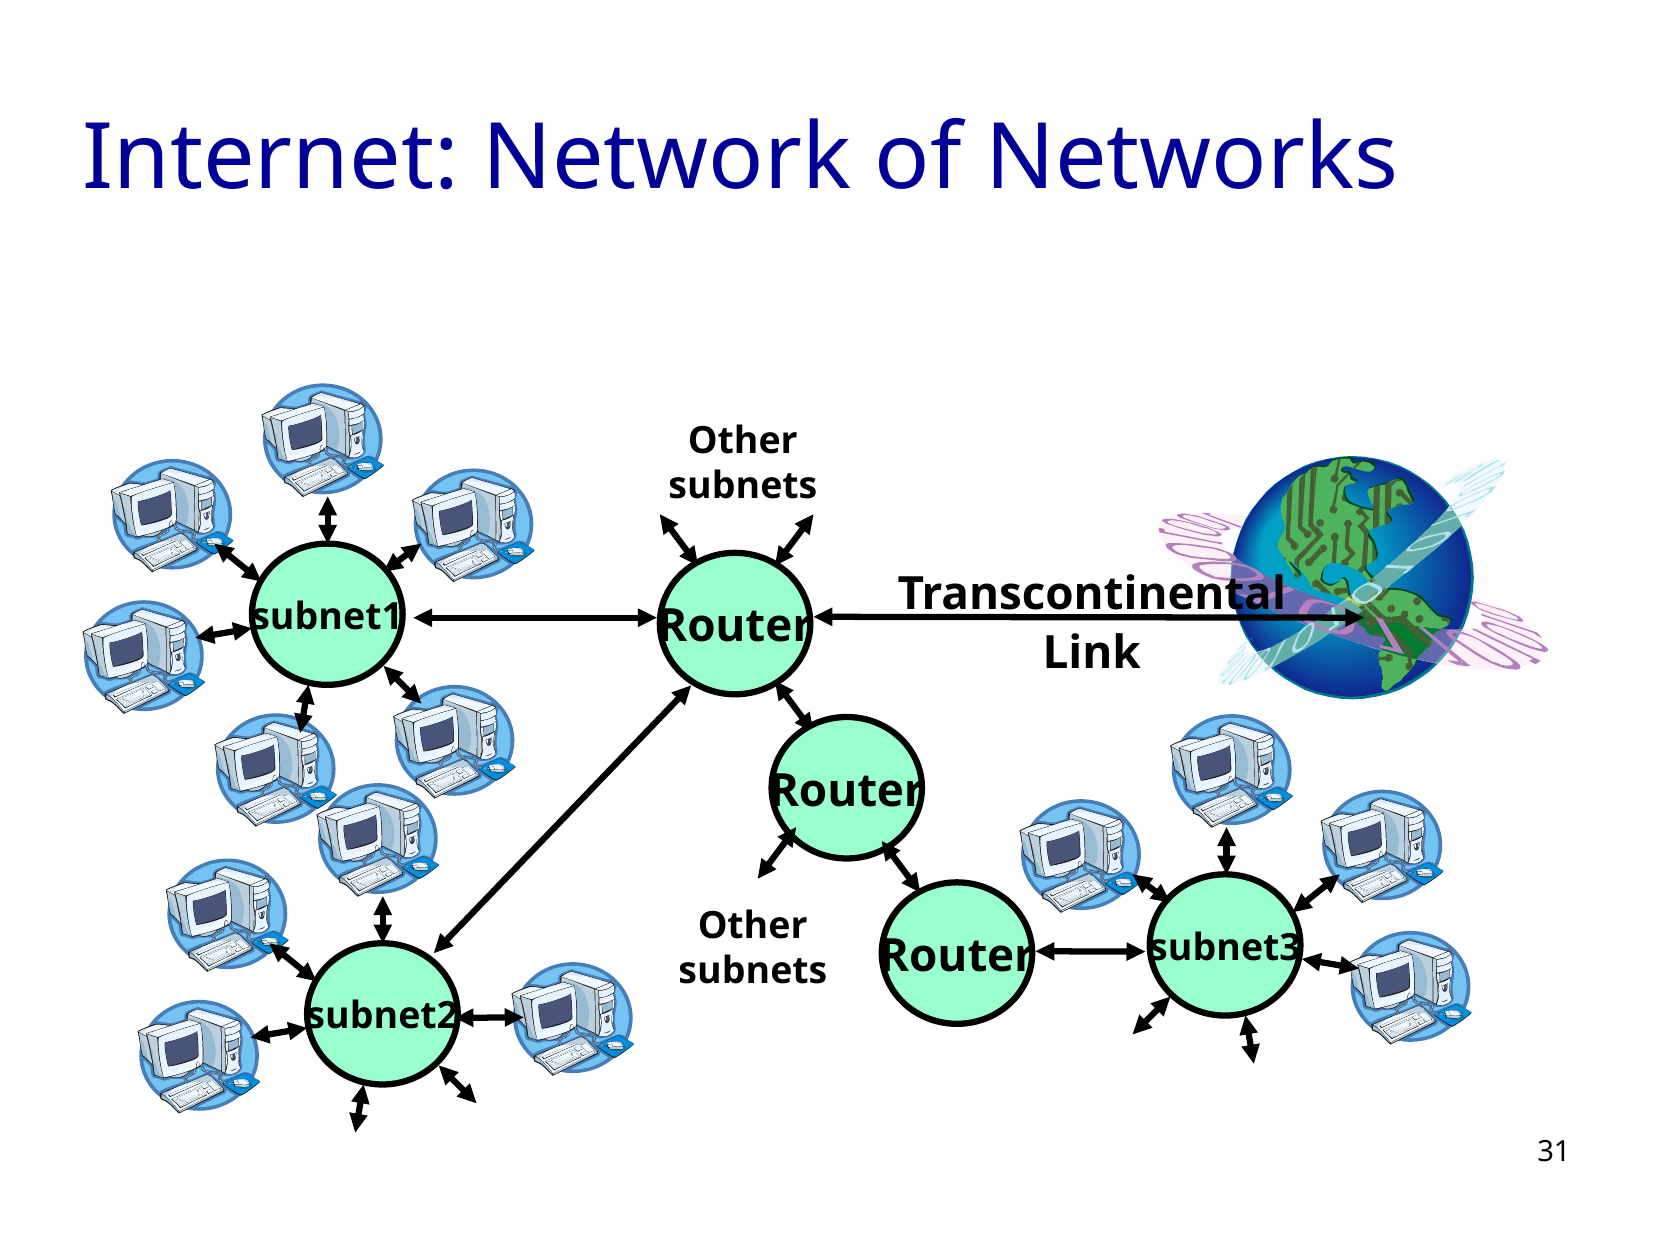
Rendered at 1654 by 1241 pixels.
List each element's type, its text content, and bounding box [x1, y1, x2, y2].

text_box Router [883, 882, 1033, 1024]
text_box Other subnets [615, 408, 870, 514]
picture [261, 383, 384, 498]
picture [137, 999, 260, 1114]
picture [1170, 714, 1293, 828]
picture [1157, 454, 1550, 701]
picture [412, 468, 535, 583]
picture [511, 962, 634, 1076]
picture [214, 684, 516, 897]
picture [1349, 930, 1472, 1045]
text_box subnet2 [307, 943, 458, 1085]
text_box Other subnets [626, 893, 880, 998]
text_box subnet1 [251, 543, 403, 685]
text_box subnet3 [1149, 874, 1301, 1016]
text_box Router [661, 552, 811, 695]
text_box Transcontinental Link [845, 556, 1339, 686]
picture [1320, 789, 1444, 904]
picture [82, 600, 205, 714]
title Internet: Network of Networks [82, 49, 1571, 257]
text_box Router [773, 716, 922, 859]
picture [165, 858, 289, 972]
picture [110, 458, 234, 573]
picture [1019, 799, 1142, 913]
